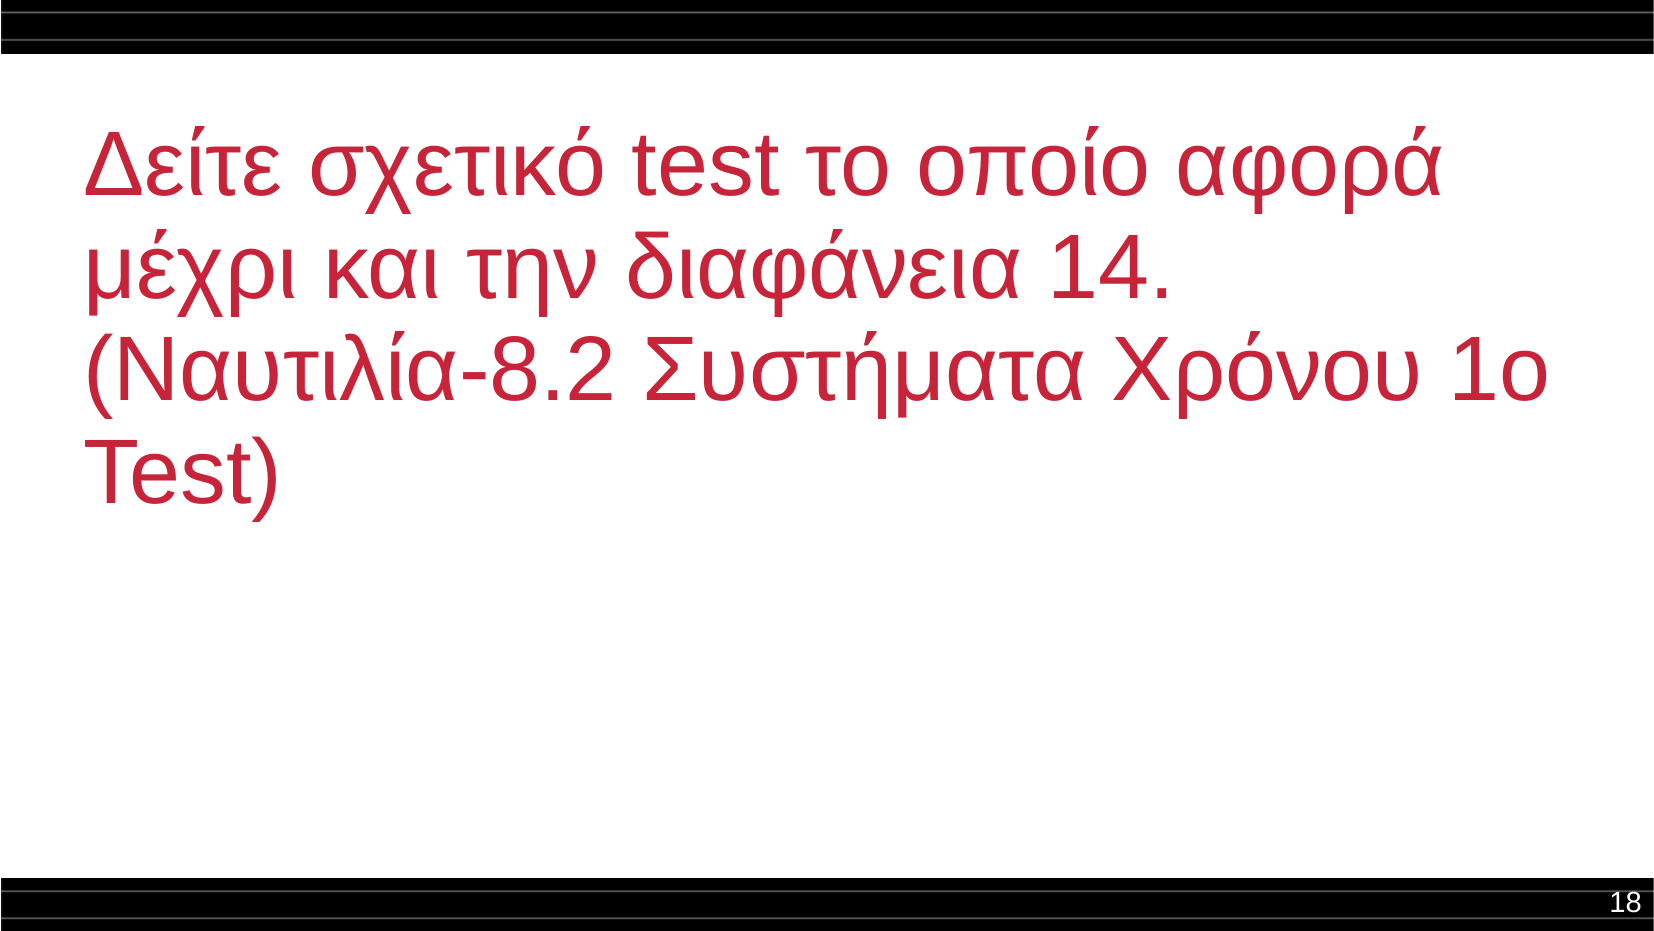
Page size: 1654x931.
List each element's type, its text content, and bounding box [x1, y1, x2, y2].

title Δείτε σχετικό test το οποίο αφορά μέχρι και την διαφάνεια 14. (Ναυτιλία-8.2 Συστήματα Χρόνου 1ο Test) [83, 112, 1572, 523]
picture [1, 0, 1654, 54]
picture [1, 878, 1654, 931]
